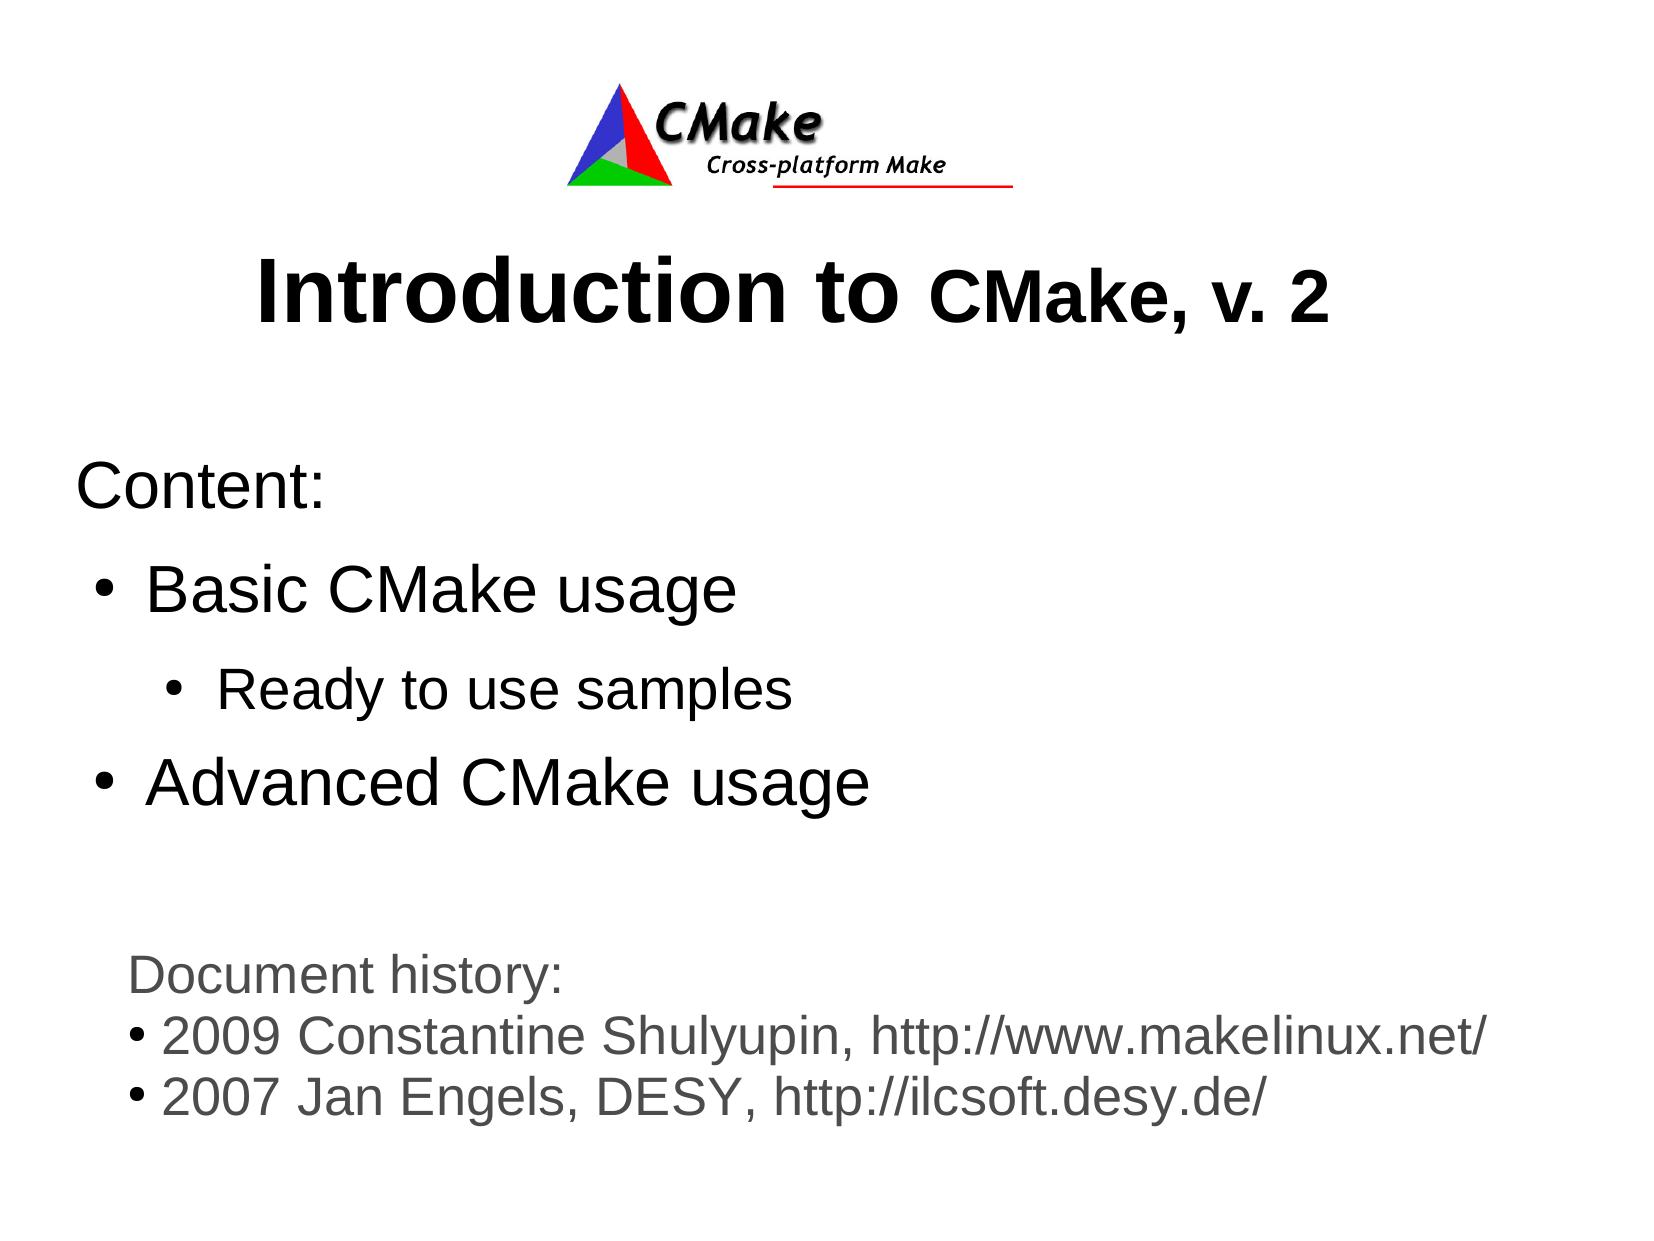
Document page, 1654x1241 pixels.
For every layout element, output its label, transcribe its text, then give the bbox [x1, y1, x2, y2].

list Content: Basic CMake usage Ready to use samples Advanced CMake usage [75, 447, 1564, 823]
picture [562, 82, 1013, 188]
title Introduction to CMake, v. 2 [75, 187, 1538, 395]
text_box Document history: 2009 Constantine Shulyupin, http://www.makelinux.net/ 2007 Jan Engels, DESY, http://ilcsoft.desy.de/ [112, 937, 1576, 1163]
